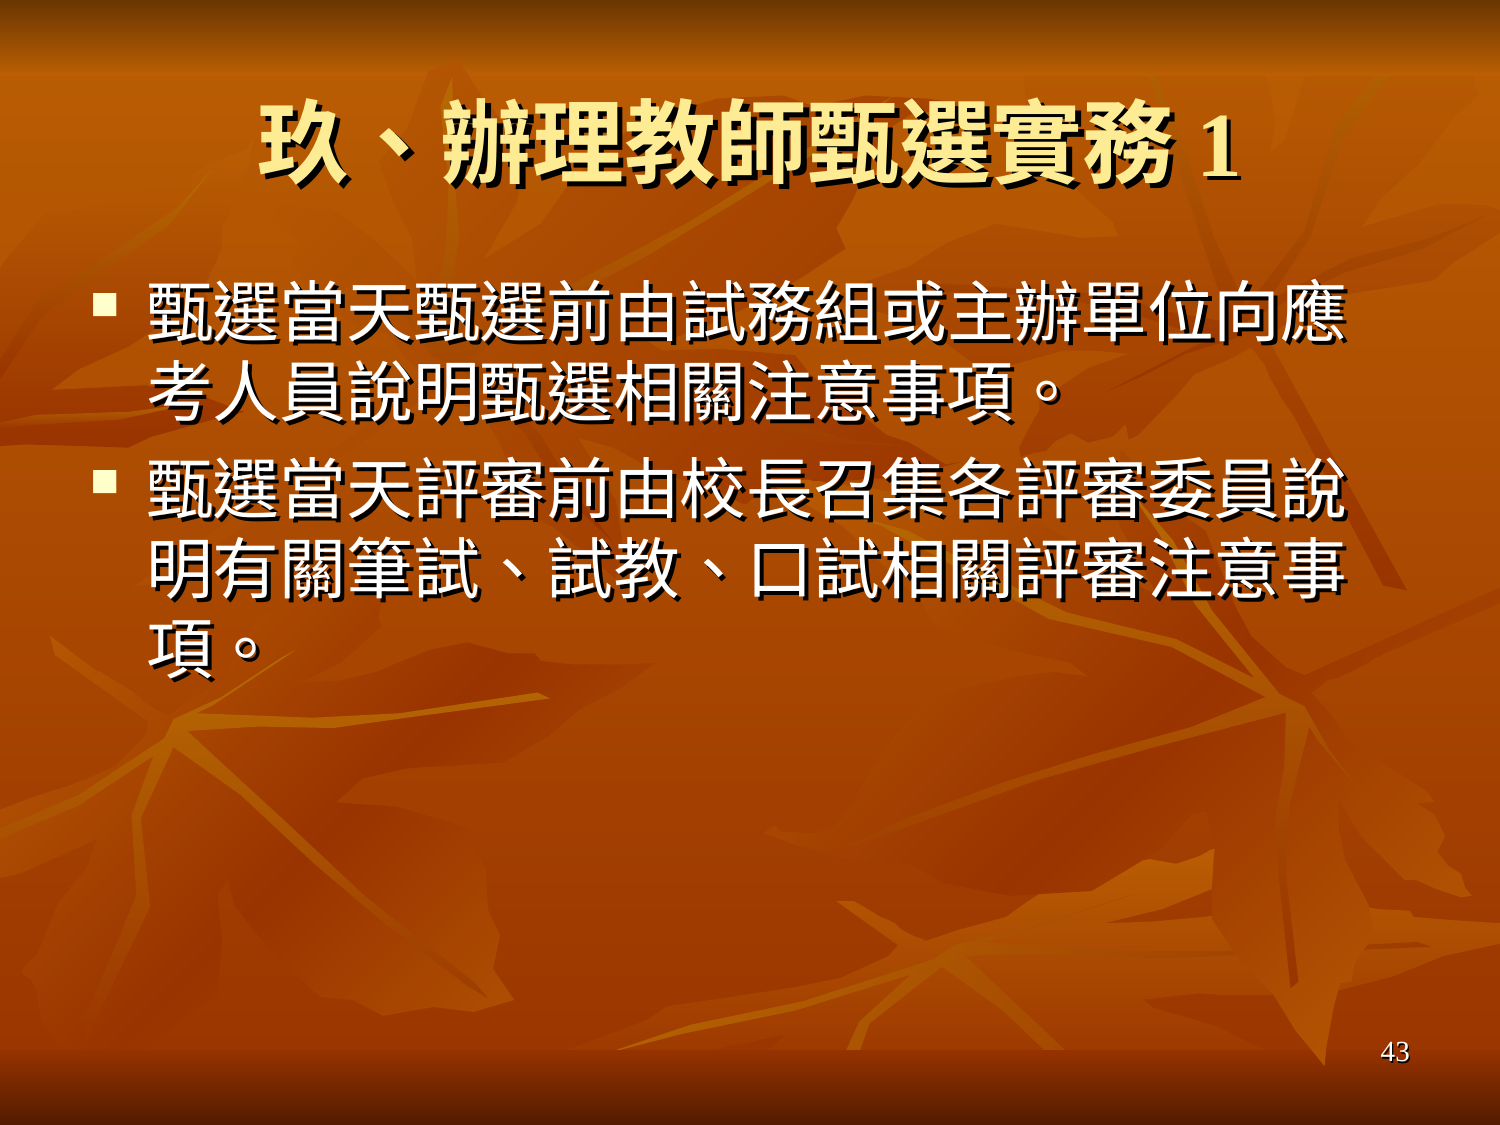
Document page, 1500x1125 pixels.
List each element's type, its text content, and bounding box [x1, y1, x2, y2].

list 甄選當天甄選前由試務組或主辦單位向應考人員說明甄選相關注意事項。 甄選當天評審前由校長召集各評審委員說明有關筆試、試教、口試相關評審注意事項。 [75, 262, 1426, 1006]
title 玖、辦理教師甄選實務1 [75, 45, 1426, 234]
